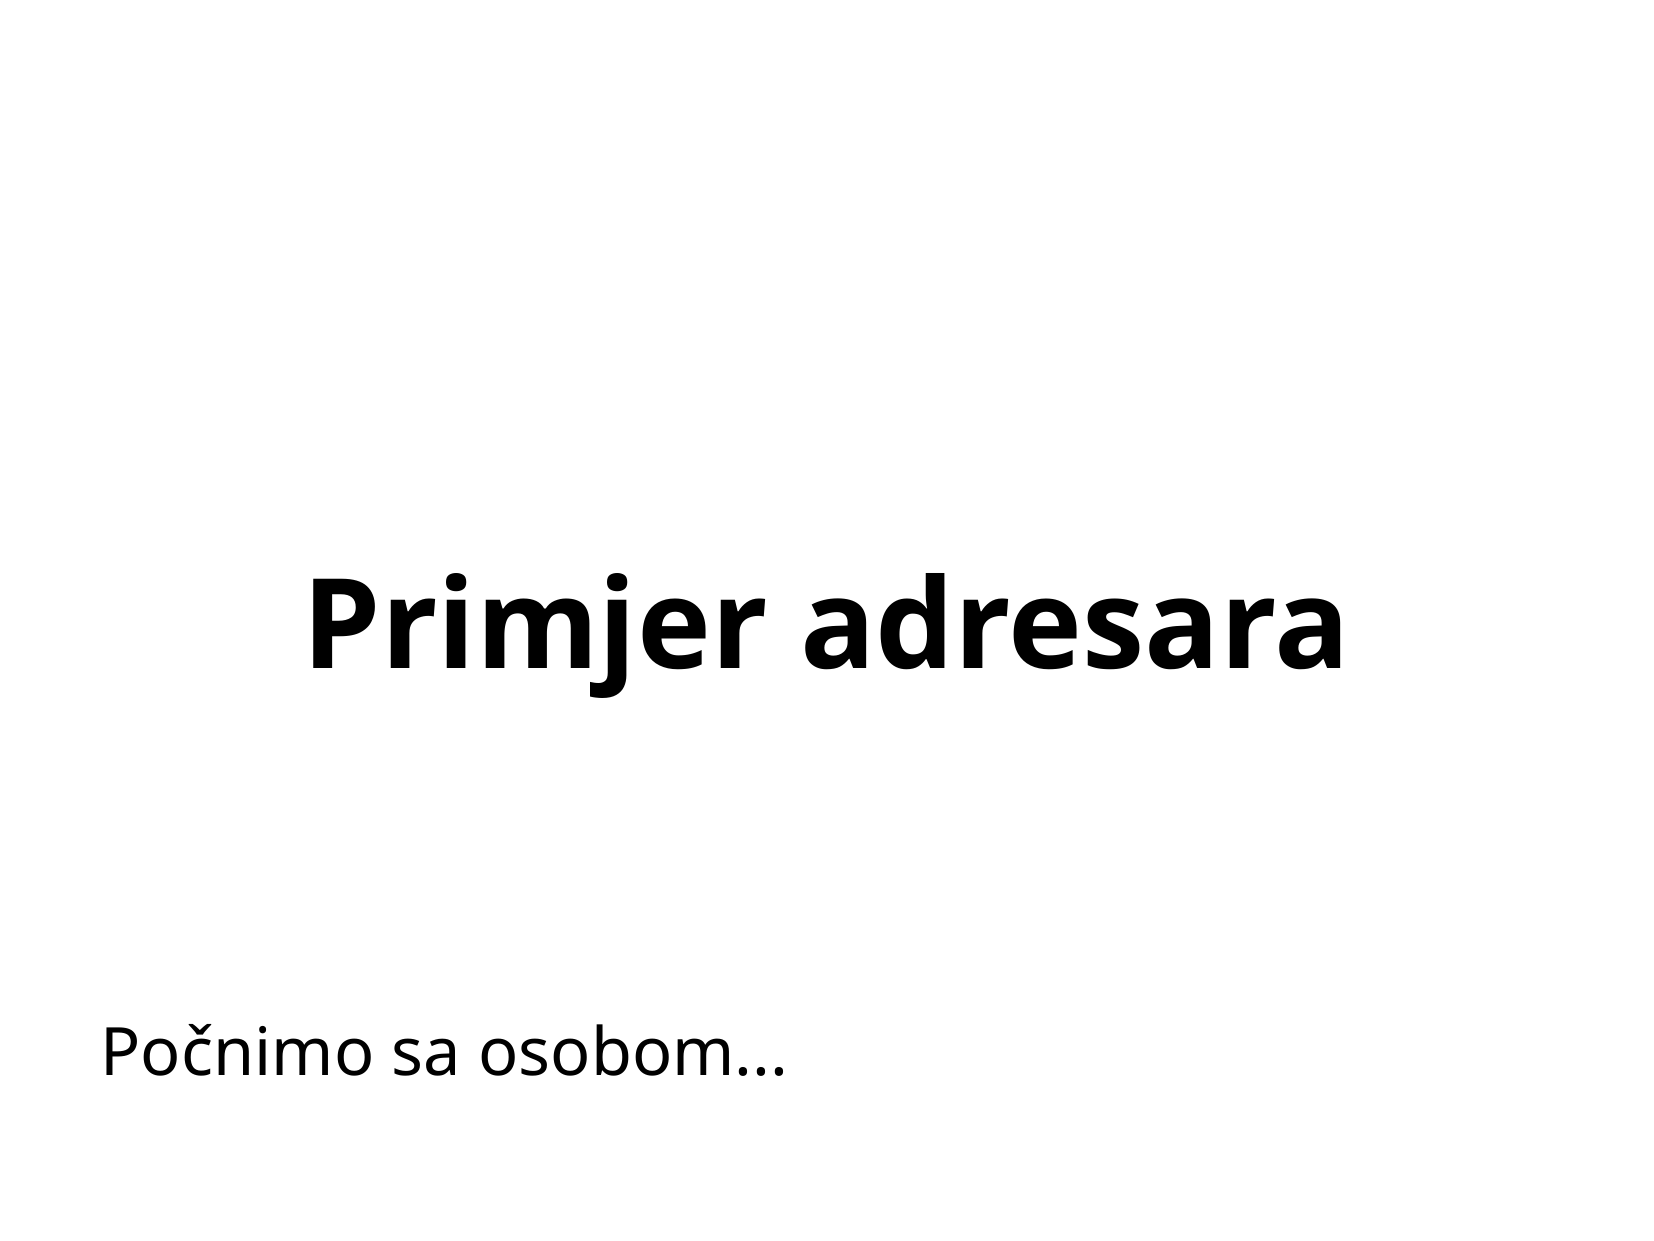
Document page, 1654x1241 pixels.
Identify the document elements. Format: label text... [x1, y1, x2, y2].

list Počnimo sa osobom... [82, 1003, 1571, 1109]
title Primjer adresara [82, 361, 1571, 879]
